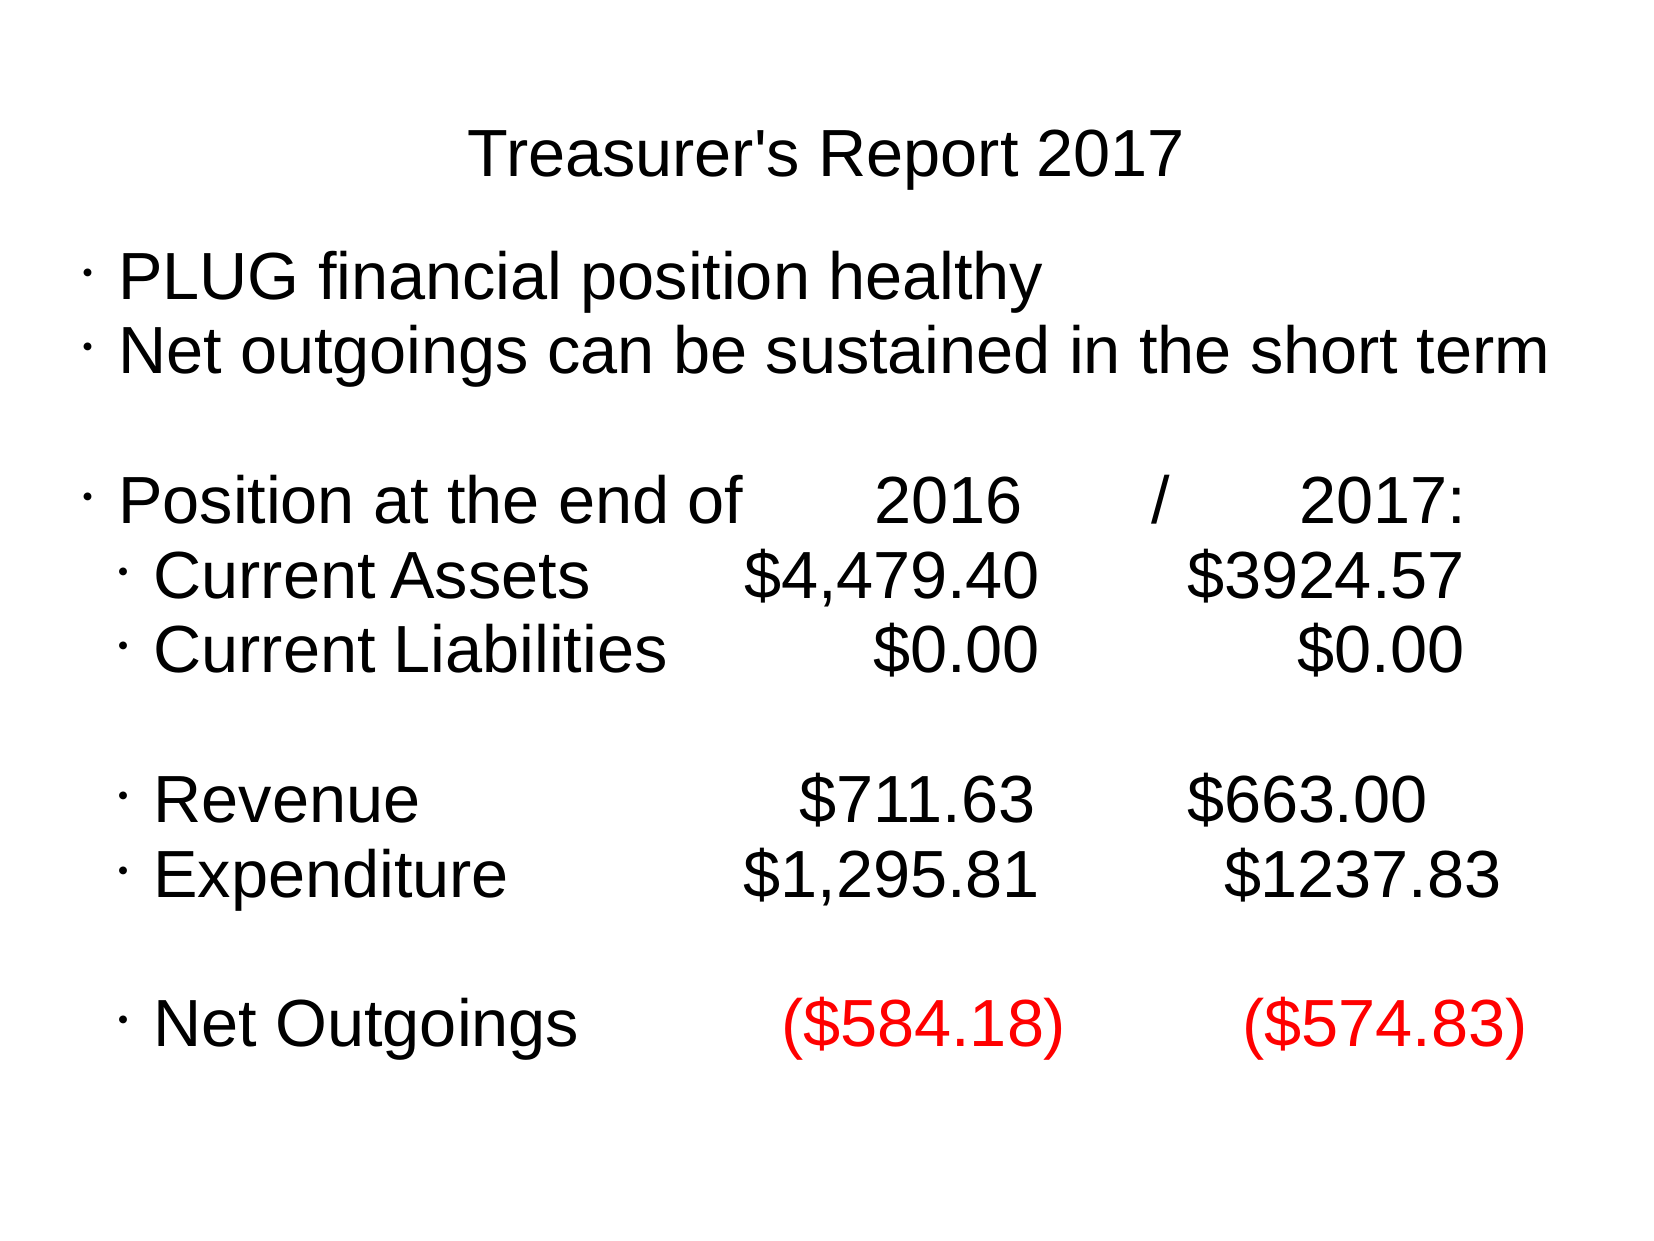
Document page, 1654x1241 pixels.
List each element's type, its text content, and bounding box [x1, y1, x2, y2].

subtitle PLUG financial position healthy Net outgoings can be sustained in the short term Position at the end of 2016 / 2017: Current Assets $4,479.40 $3924.57 Current Liabilities $0.00 $0.00 Revenue $711.63 $663.00 Expenditure $1,295.81 $1237.83 Net Outgoings ($584.18) ($574.83) [82, 238, 1571, 1062]
title Treasurer's Report 2017 [82, 49, 1571, 238]
